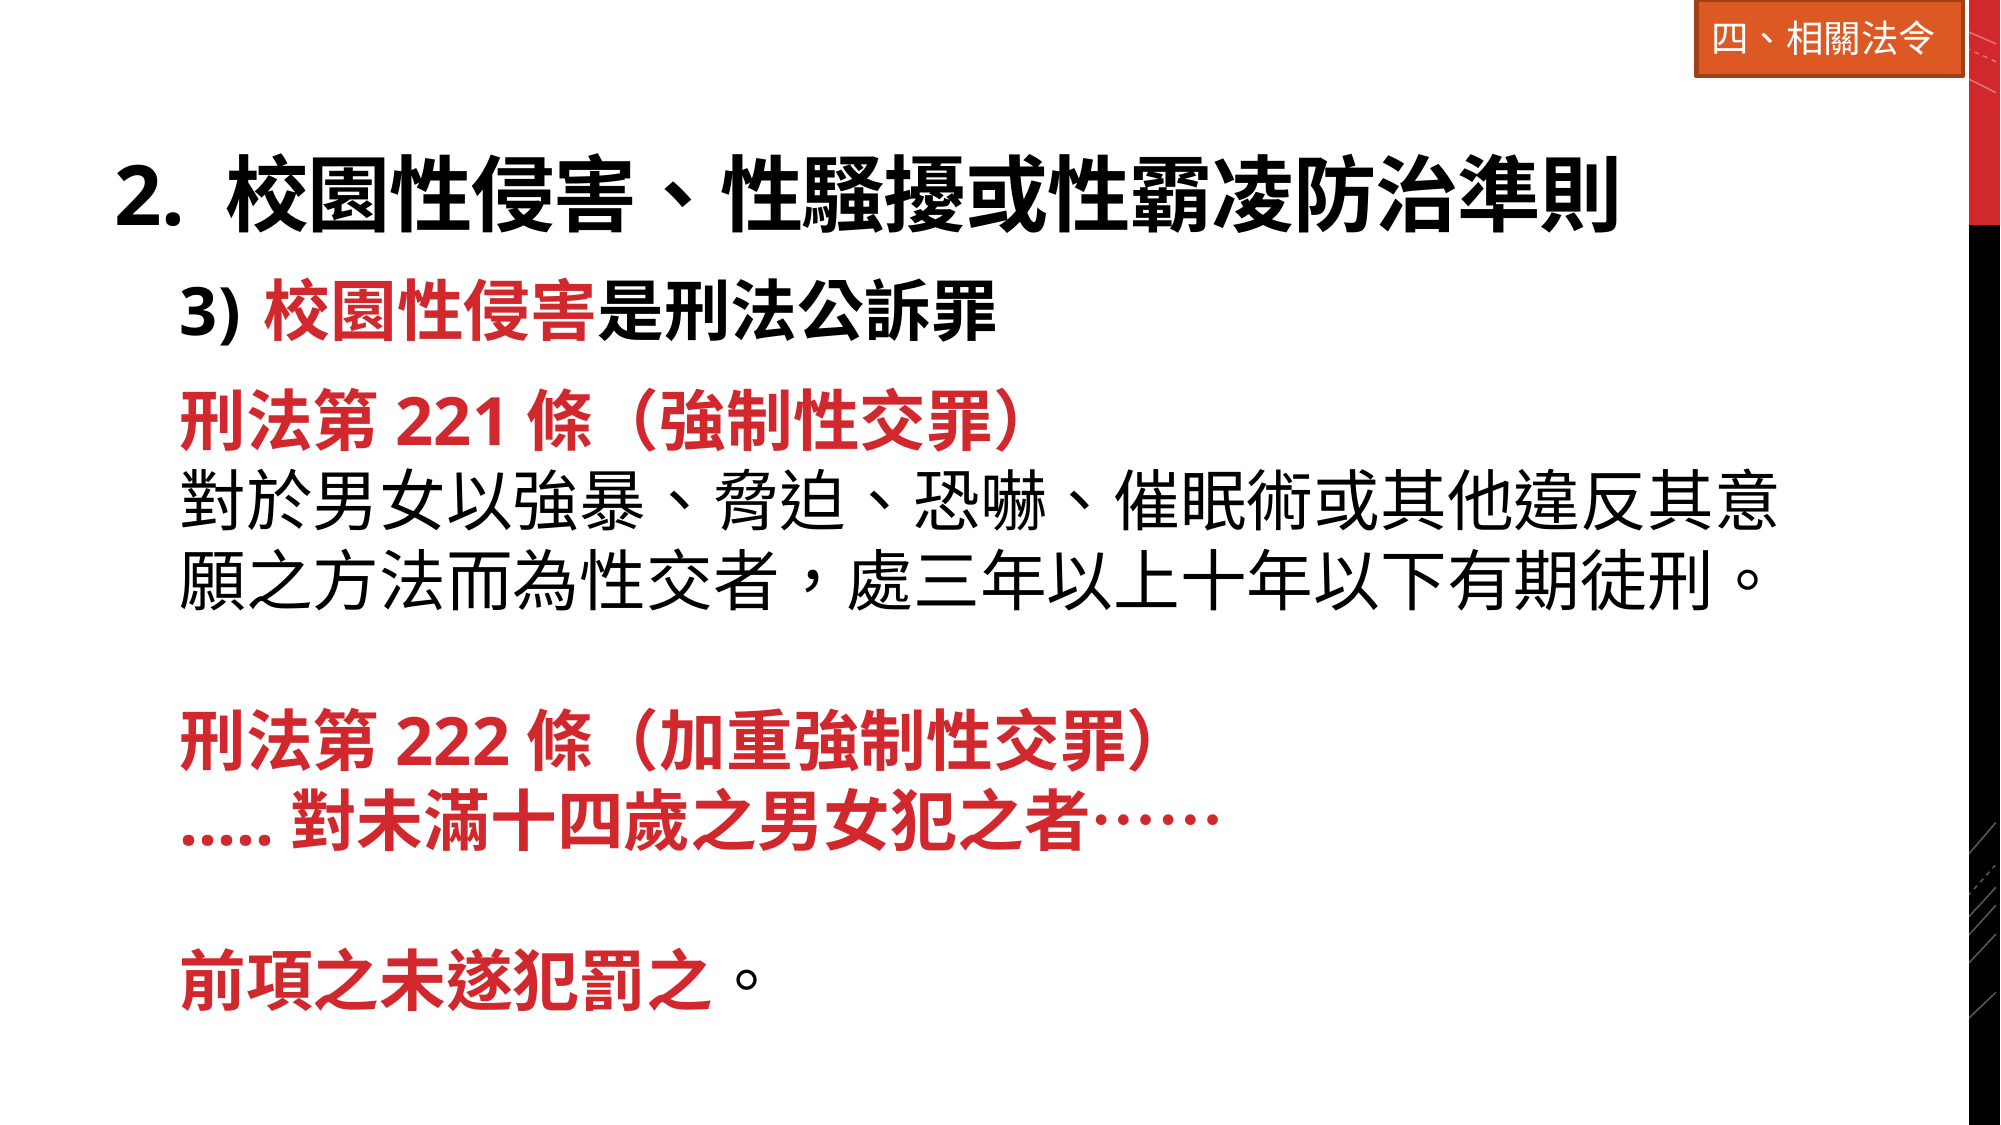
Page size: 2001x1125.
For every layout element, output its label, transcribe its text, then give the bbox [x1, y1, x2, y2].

text_box 校園性侵害是刑法公訴罪 刑法第221條（強制性交罪） 對於男女以強暴、脅迫、恐嚇、催眠術或其他違反其意願之方法而為性交者，處三年以上十年以下有期徒刑。 刑法第222條（加重強制性交罪） …..對未滿十四歲之男女犯之者…… 前項之未遂犯罰之。 [164, 261, 1855, 1115]
title 2. 校園性侵害、性騷擾或性霸凌防治準則 [99, 25, 1671, 251]
text_box 四、相關法令 [1696, 0, 1963, 76]
